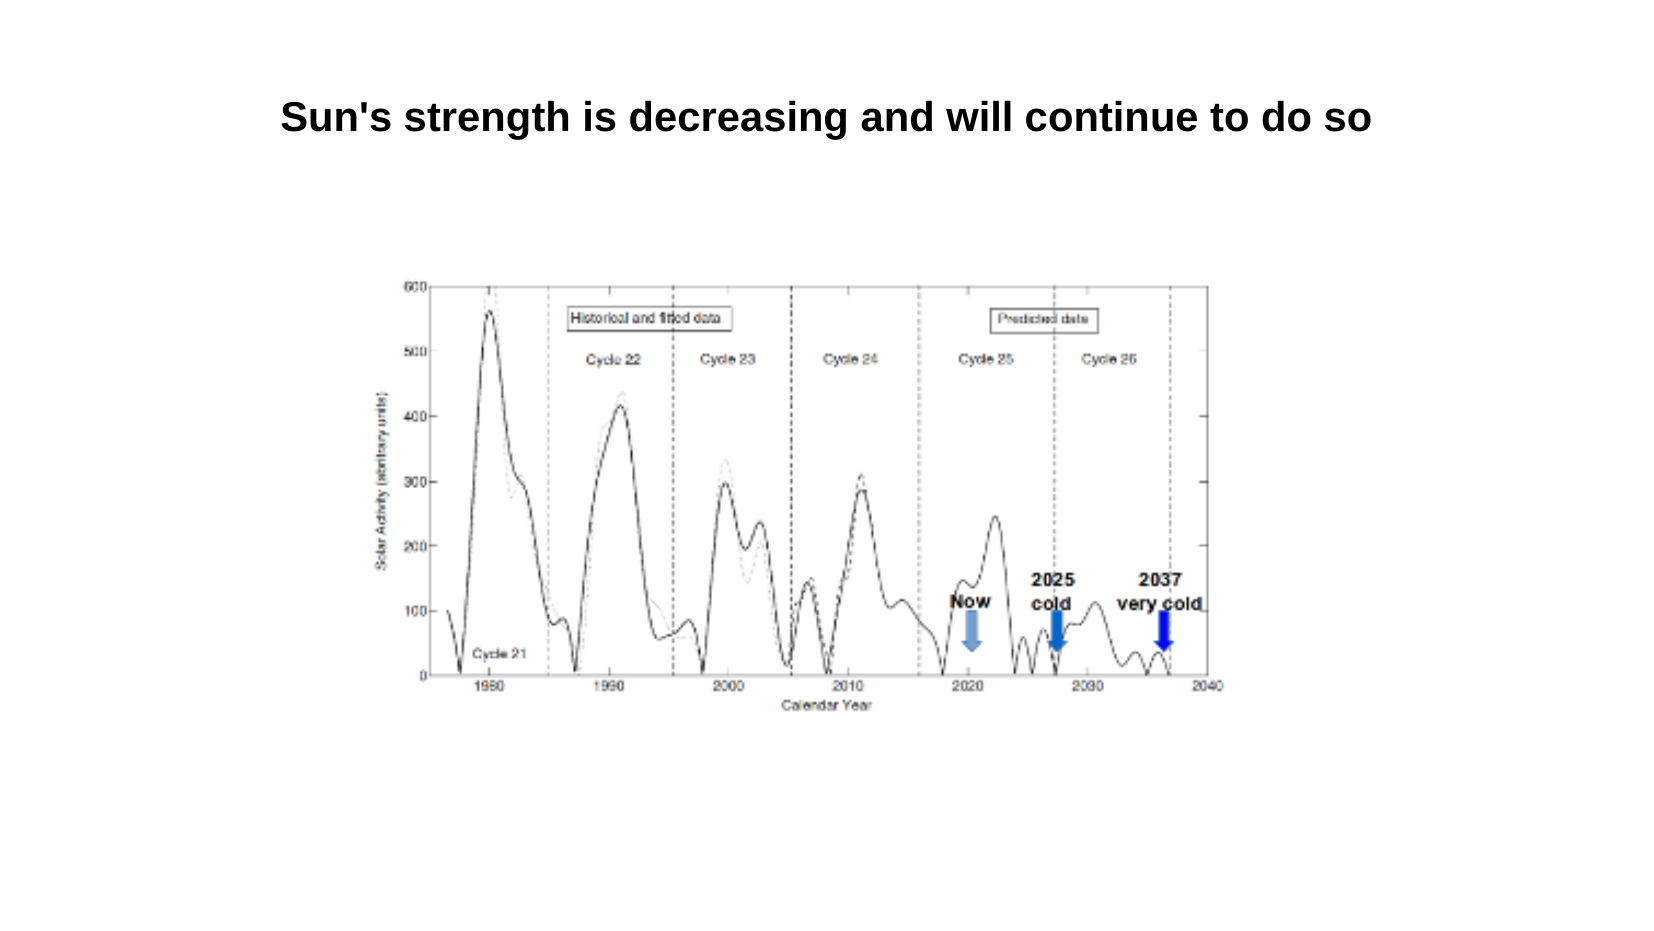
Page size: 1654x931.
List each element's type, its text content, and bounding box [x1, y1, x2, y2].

picture [366, 269, 1242, 718]
text_box Sun's strength is decreasing and will continue to do so [82, 89, 1571, 140]
